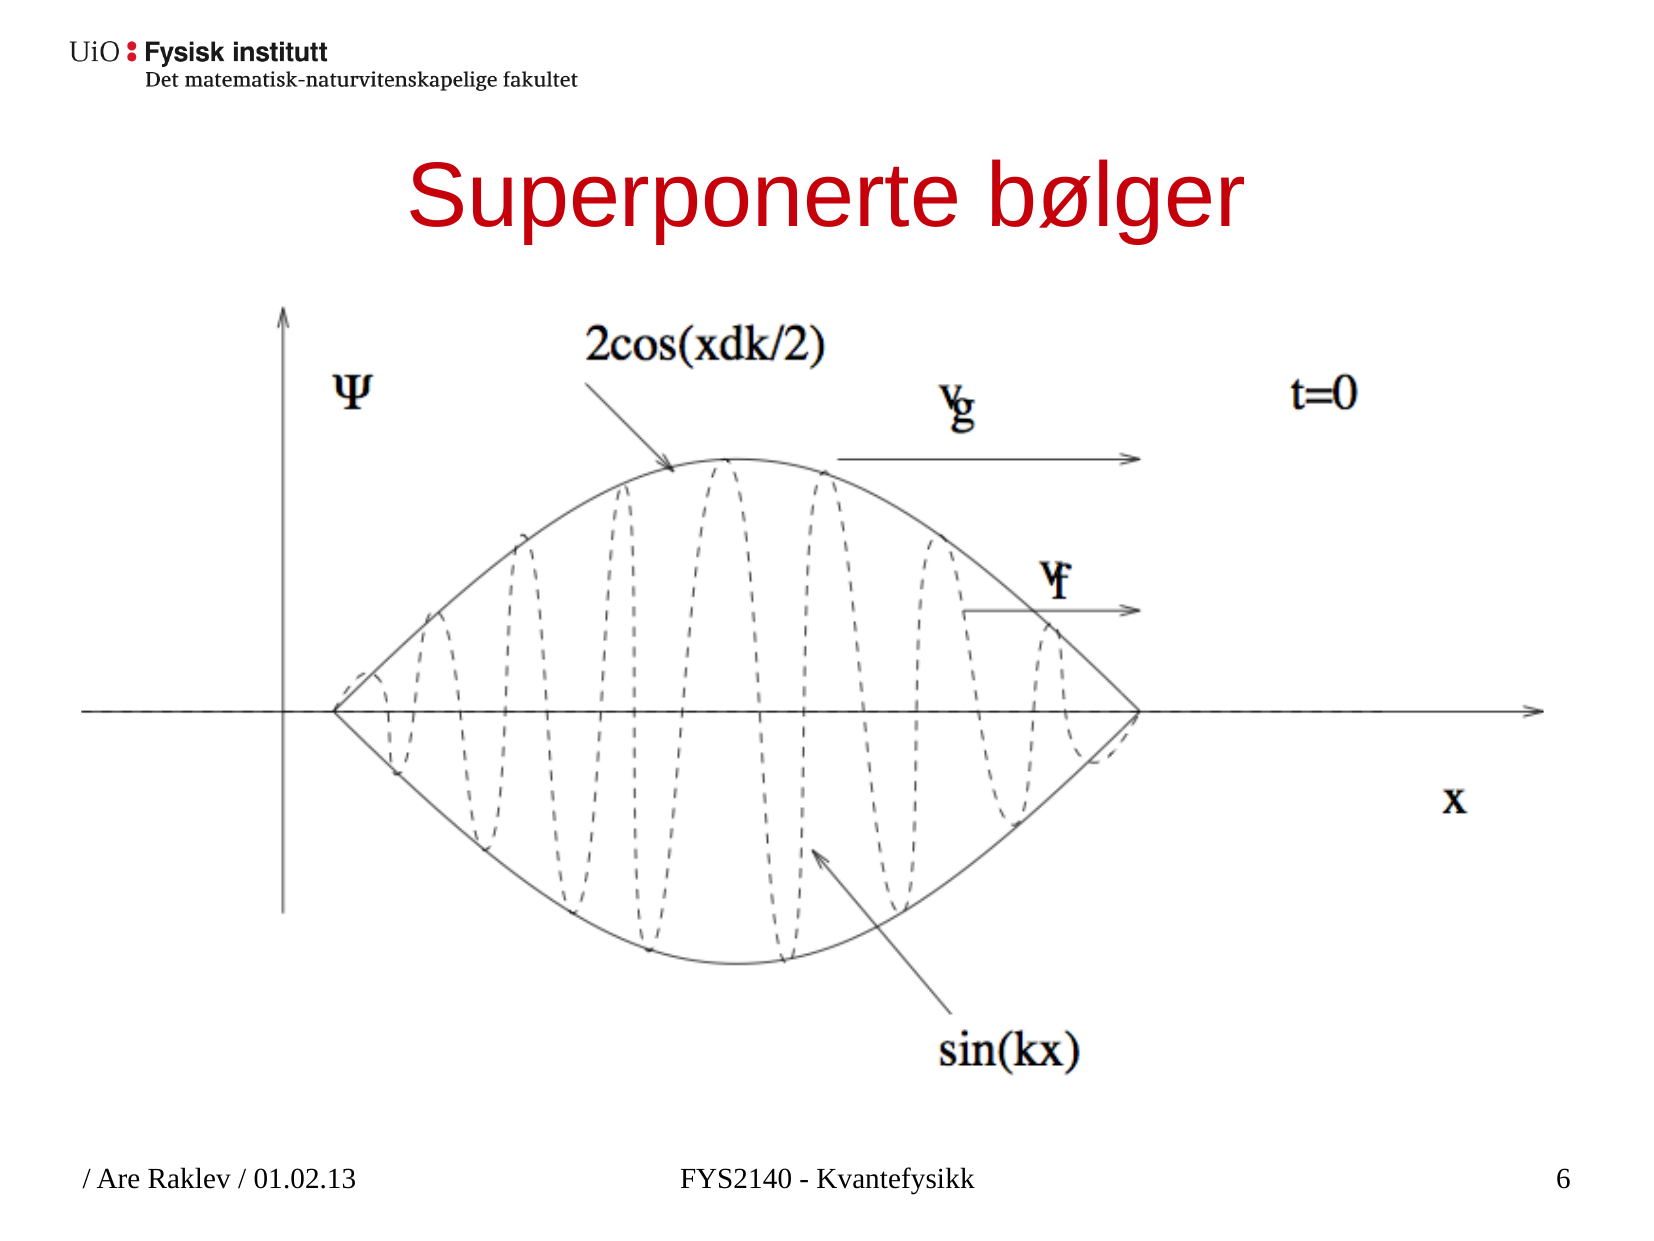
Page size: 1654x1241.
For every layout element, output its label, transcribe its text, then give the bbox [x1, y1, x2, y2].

title Superponerte bølger [82, 90, 1571, 273]
picture [68, 37, 581, 93]
picture [81, 273, 1652, 1102]
